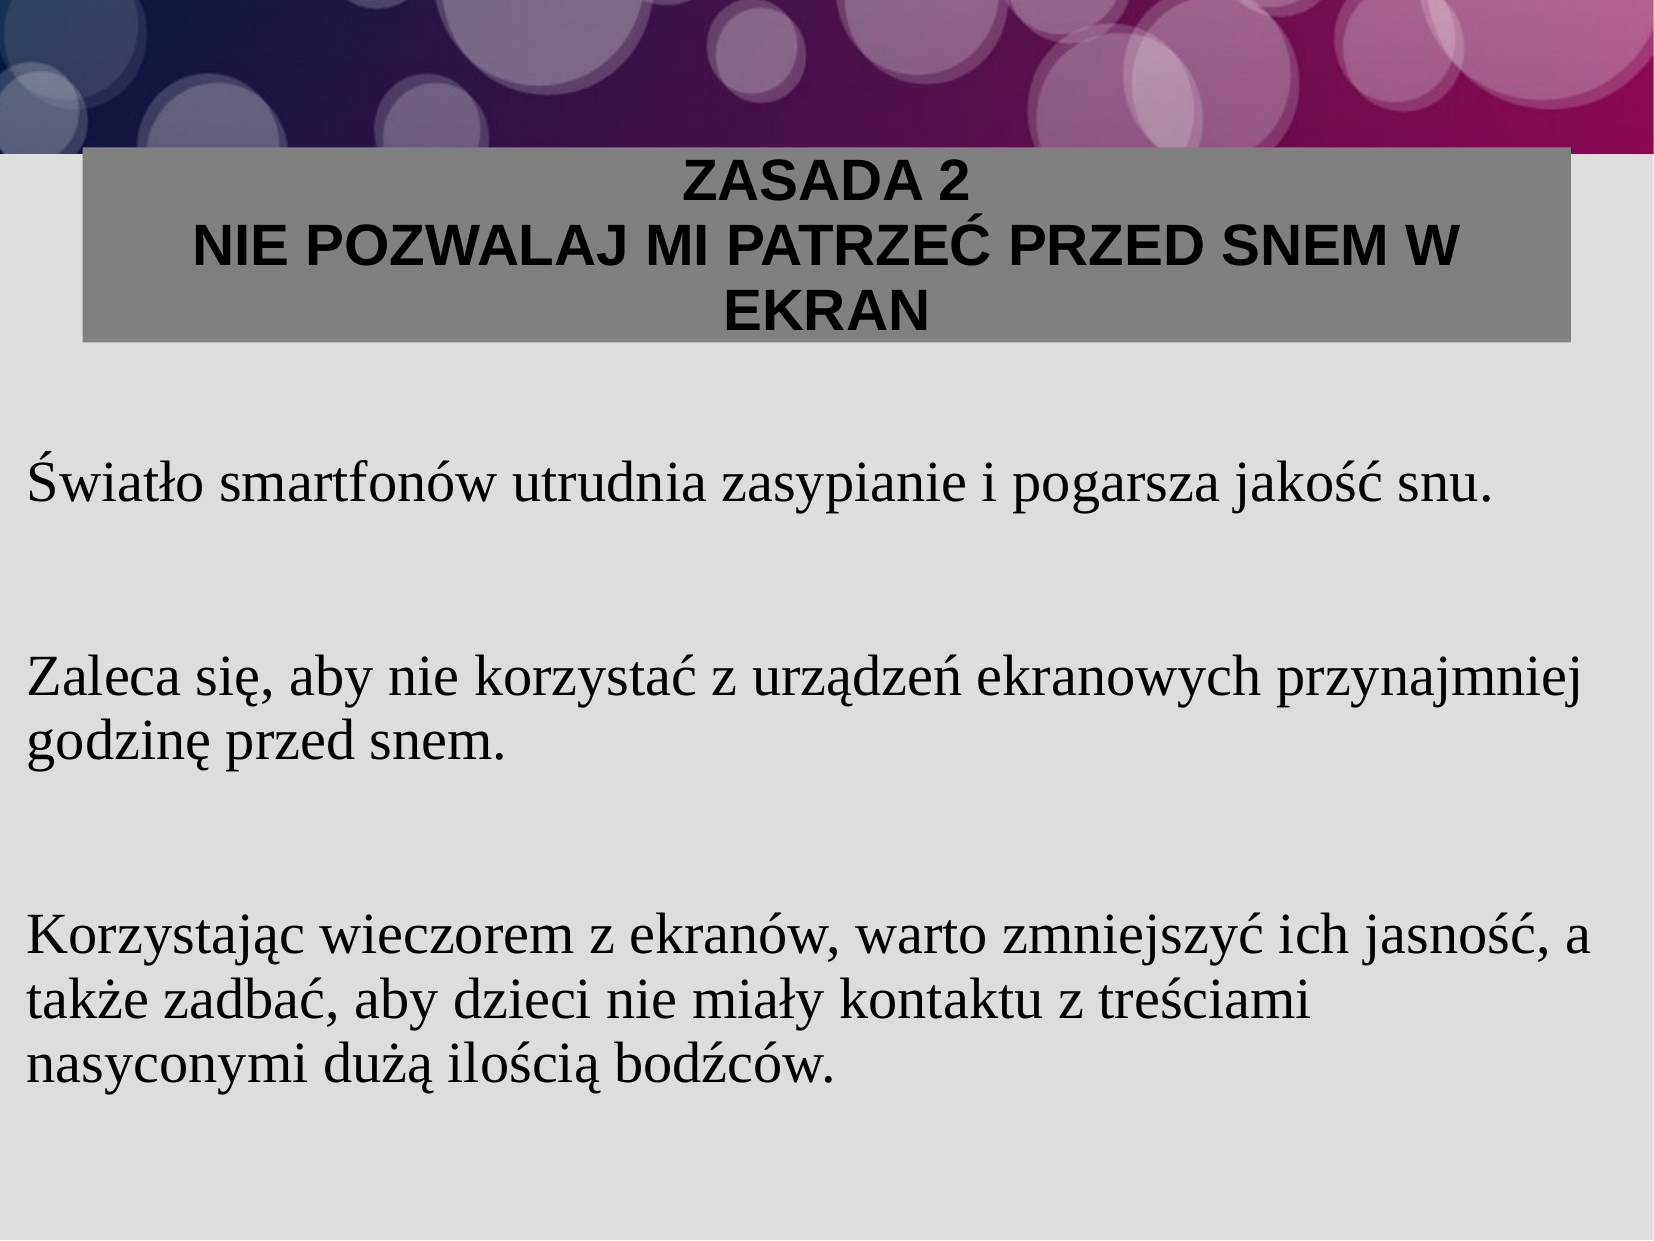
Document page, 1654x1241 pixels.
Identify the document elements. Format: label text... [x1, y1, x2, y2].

text_box Światło smartfonów utrudnia zasypianie i pogarsza jakość snu. Zaleca się, aby nie korzystać z urządzeń ekranowych przynajmniej godzinę przed snem. Korzystając wieczorem z ekranów, warto zmniejszyć ich jasność, a także zadbać, aby dzieci nie miały kontaktu z treściami nasyconymi dużą ilością bodźców. [11, 377, 1607, 1168]
title ZASADA 2 NIE POZWALAJ MI PATRZEĆ PRZED SNEM W EKRAN [82, 147, 1571, 343]
picture [0, 0, 1654, 154]
